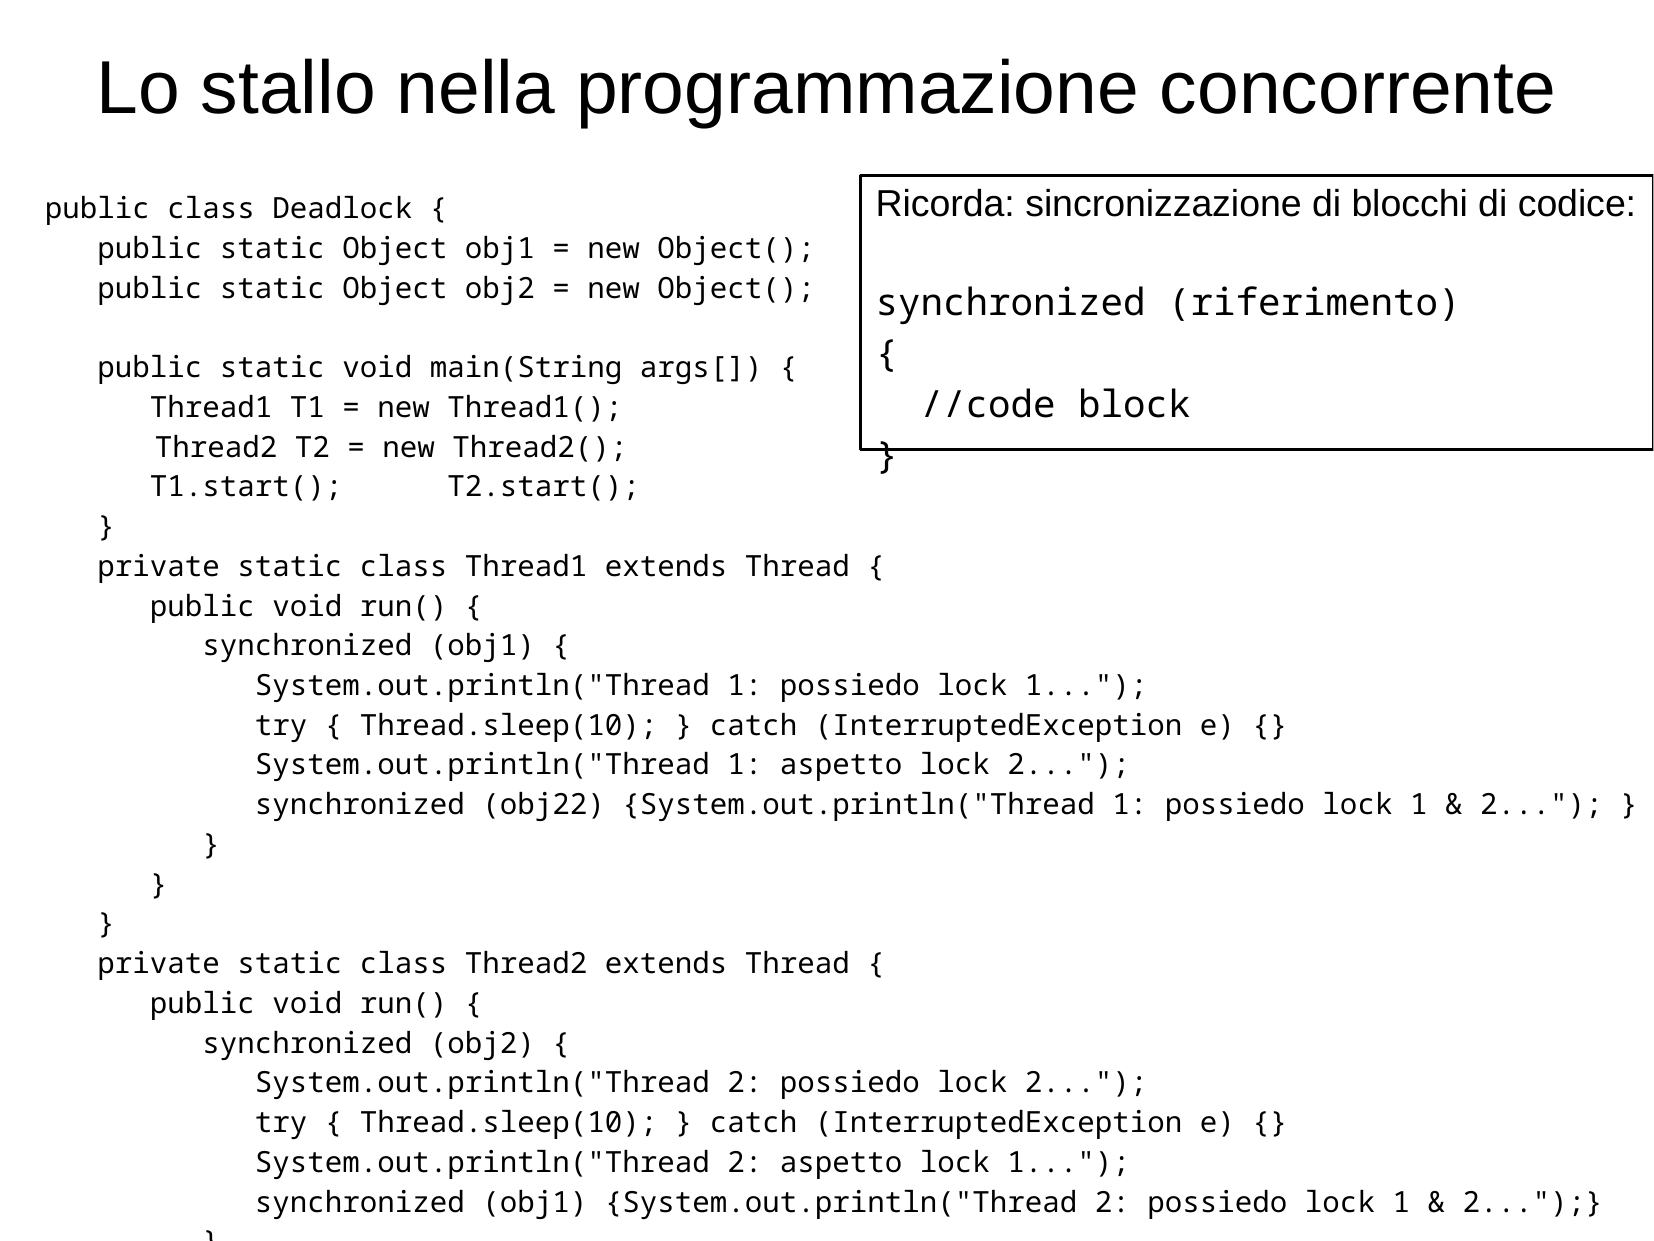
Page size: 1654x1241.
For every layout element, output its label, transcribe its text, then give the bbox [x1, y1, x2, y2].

title Lo stallo nella programmazione concorrente [82, 0, 1571, 192]
text_box public class Deadlock { public static Object obj1 = new Object(); public static Object obj2 = new Object(); public static void main(String args[]) { Thread1 T1 = new Thread1(); Thread2 T2 = new Thread2(); T1.start(); T2.start(); } private static class Thread1 extends Thread { public void run() { synchronized (obj1) { System.out.println("Thread 1: possiedo lock 1..."); try { Thread.sleep(10); } catch (InterruptedException e) {} System.out.println("Thread 1: aspetto lock 2..."); synchronized (obj22) {System.out.println("Thread 1: possiedo lock 1 & 2..."); } } } } private static class Thread2 extends Thread { public void run() { synchronized (obj2) { System.out.println("Thread 2: possiedo lock 2..."); try { Thread.sleep(10); } catch (InterruptedException e) {} System.out.println("Thread 2: aspetto lock 1..."); synchronized (obj1) {System.out.println("Thread 2: possiedo lock 1 & 2...");} } } } } [30, 180, 1654, 1241]
text_box Ricorda: sincronizzazione di blocchi di codice: synchronized (riferimento) { //code block } [862, 177, 1652, 448]
